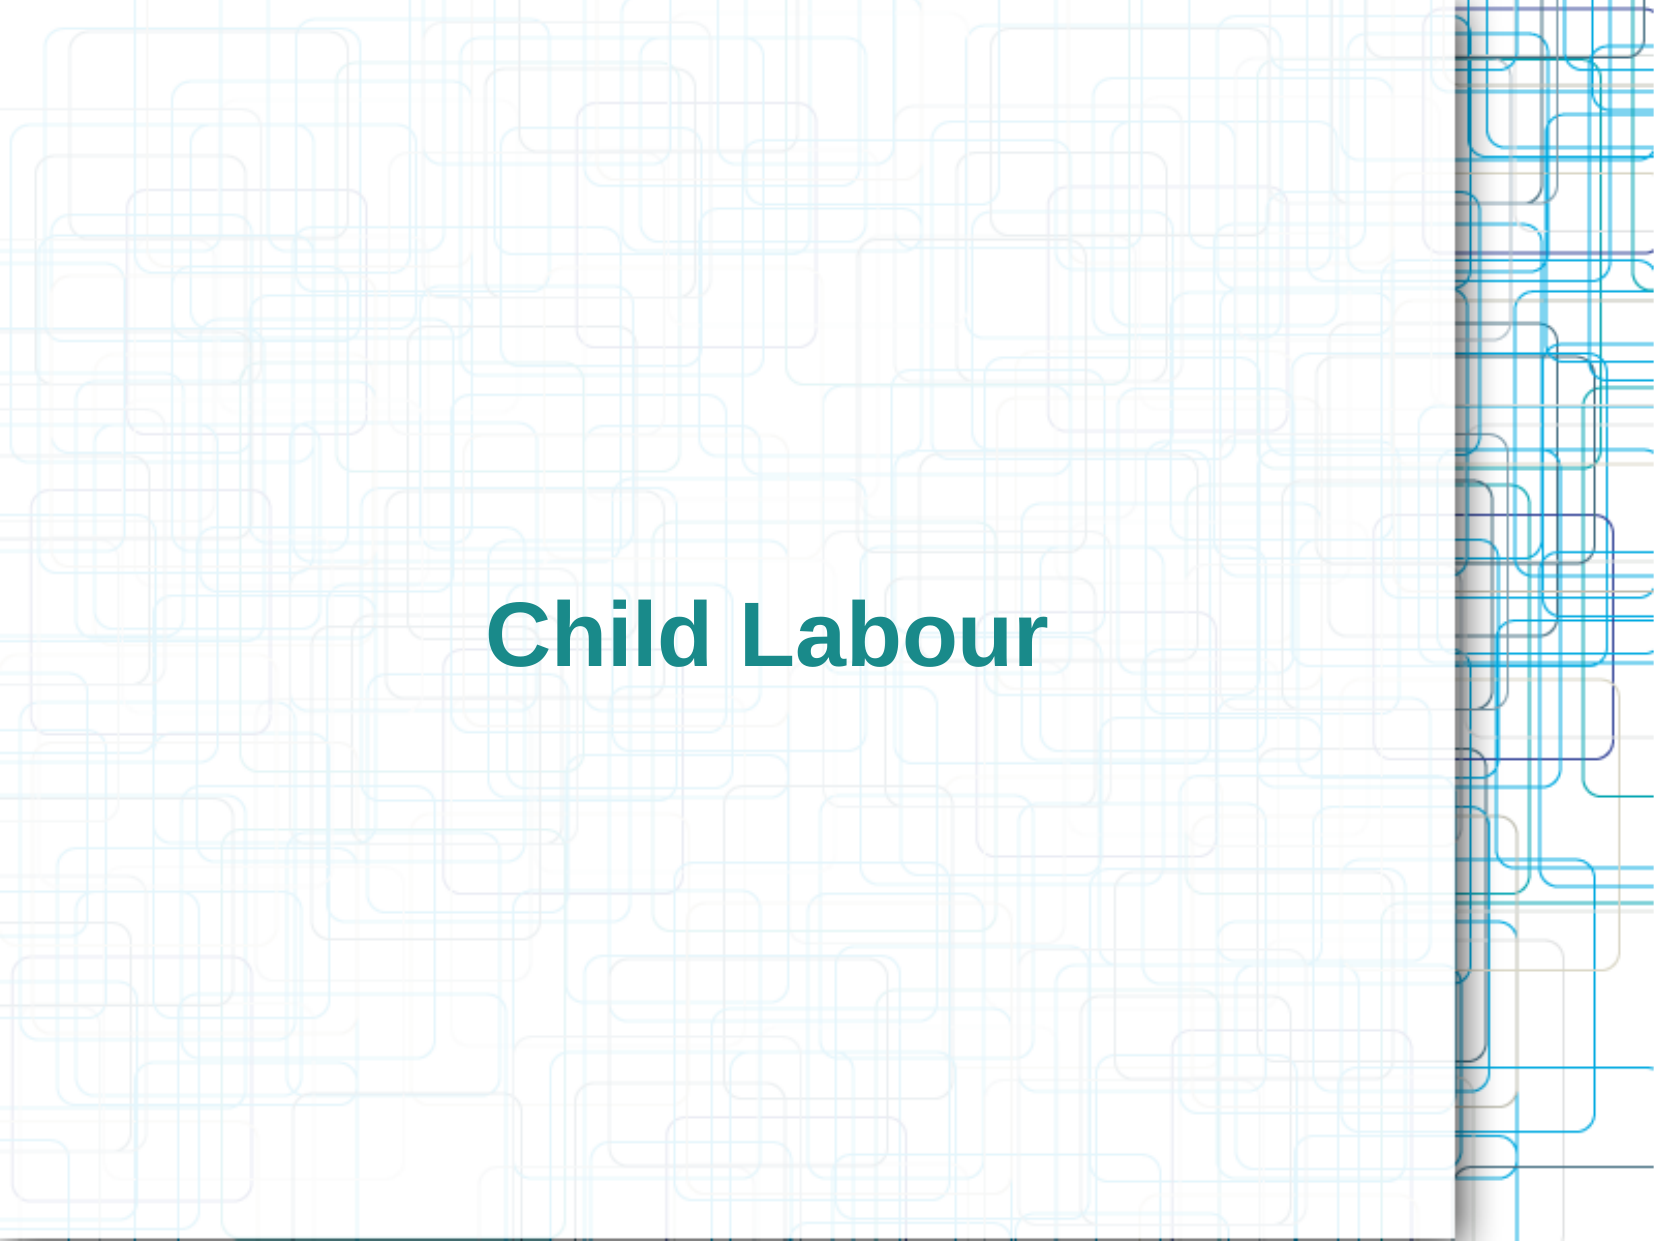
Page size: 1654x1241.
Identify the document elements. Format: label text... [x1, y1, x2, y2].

title Child Labour [88, 531, 1447, 739]
picture [0, 0, 1654, 1241]
